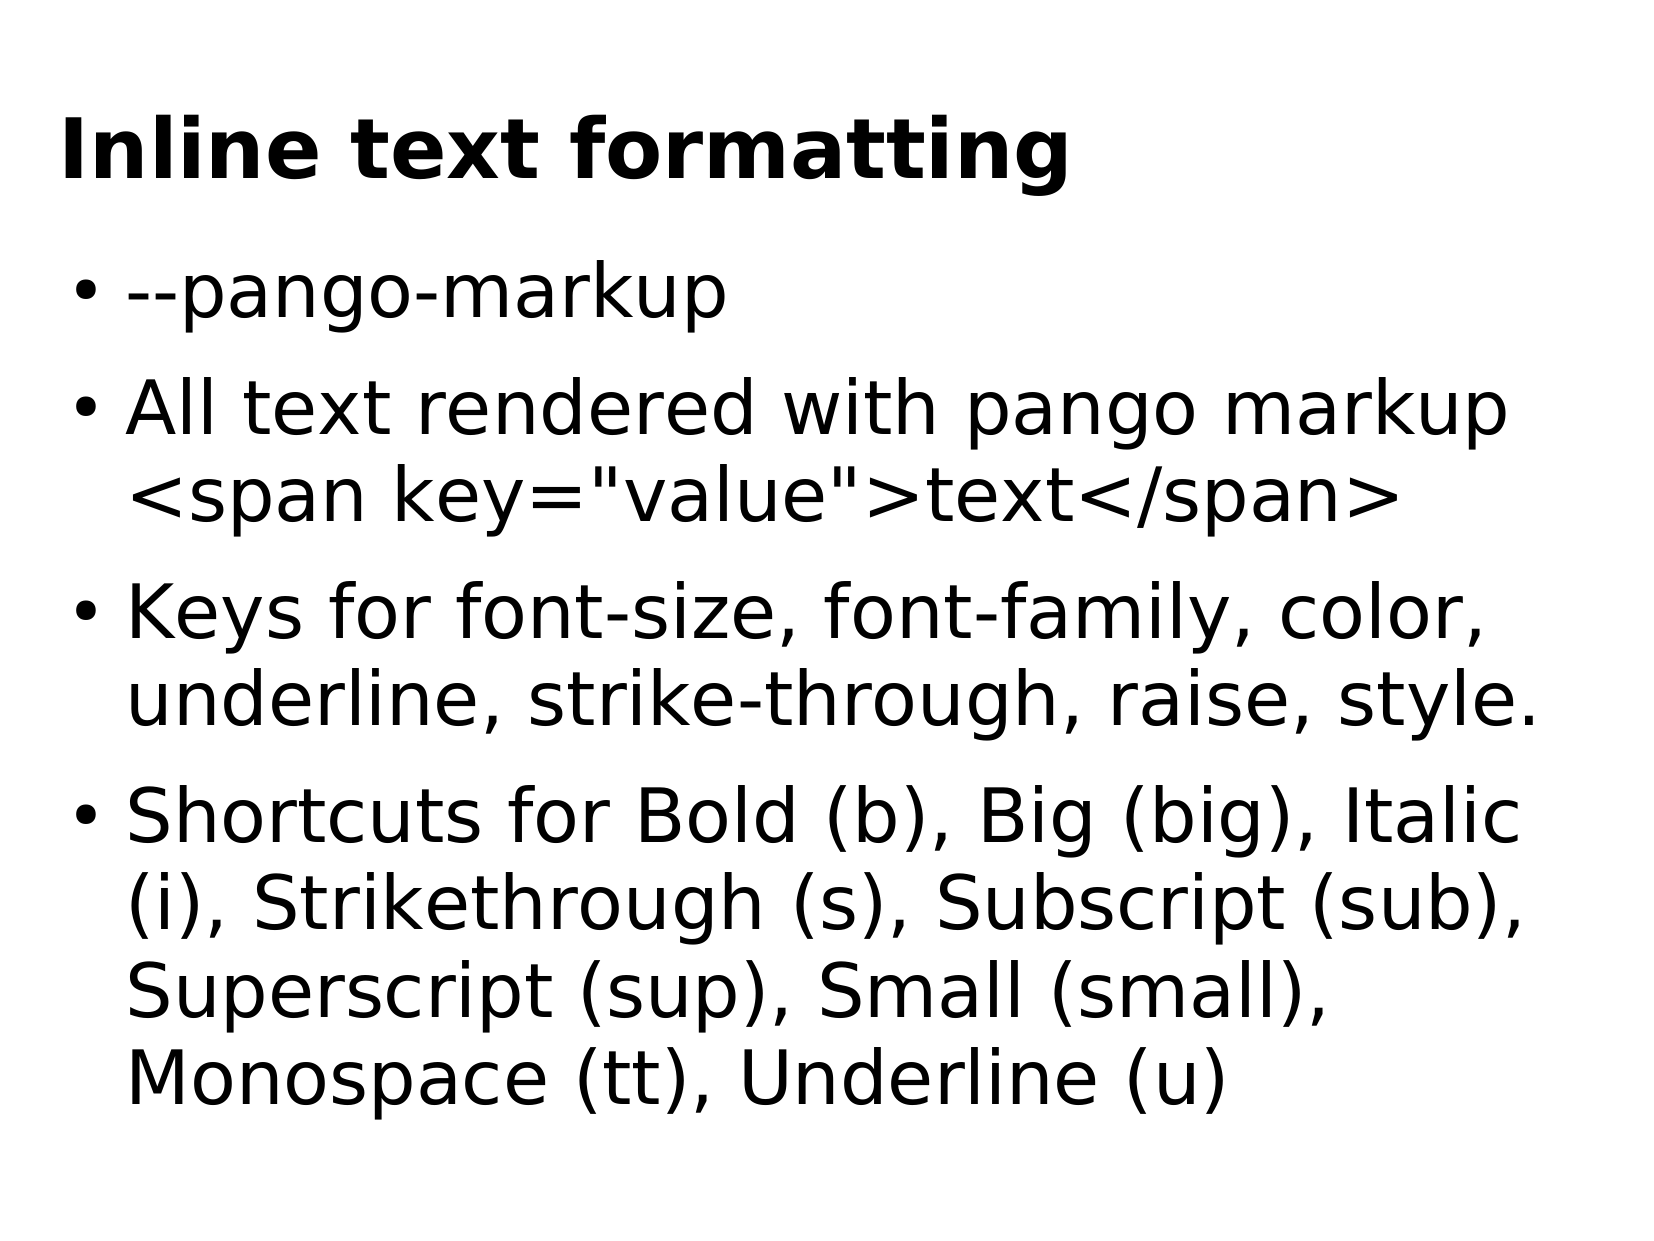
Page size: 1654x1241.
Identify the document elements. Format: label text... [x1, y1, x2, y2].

title Inline text formatting [59, 75, 1607, 225]
list --pango-markup All text rendered with pango markup <span key="value">text</span> Keys for font-size, font-family, color, underline, strike-through, raise, style. Shortcuts for Bold (b), Big (big), Italic (i), Strikethrough (s), Subscript (sub), Superscript (sup), Small (small), Monospace (tt), Underline (u) [54, 248, 1575, 1205]
